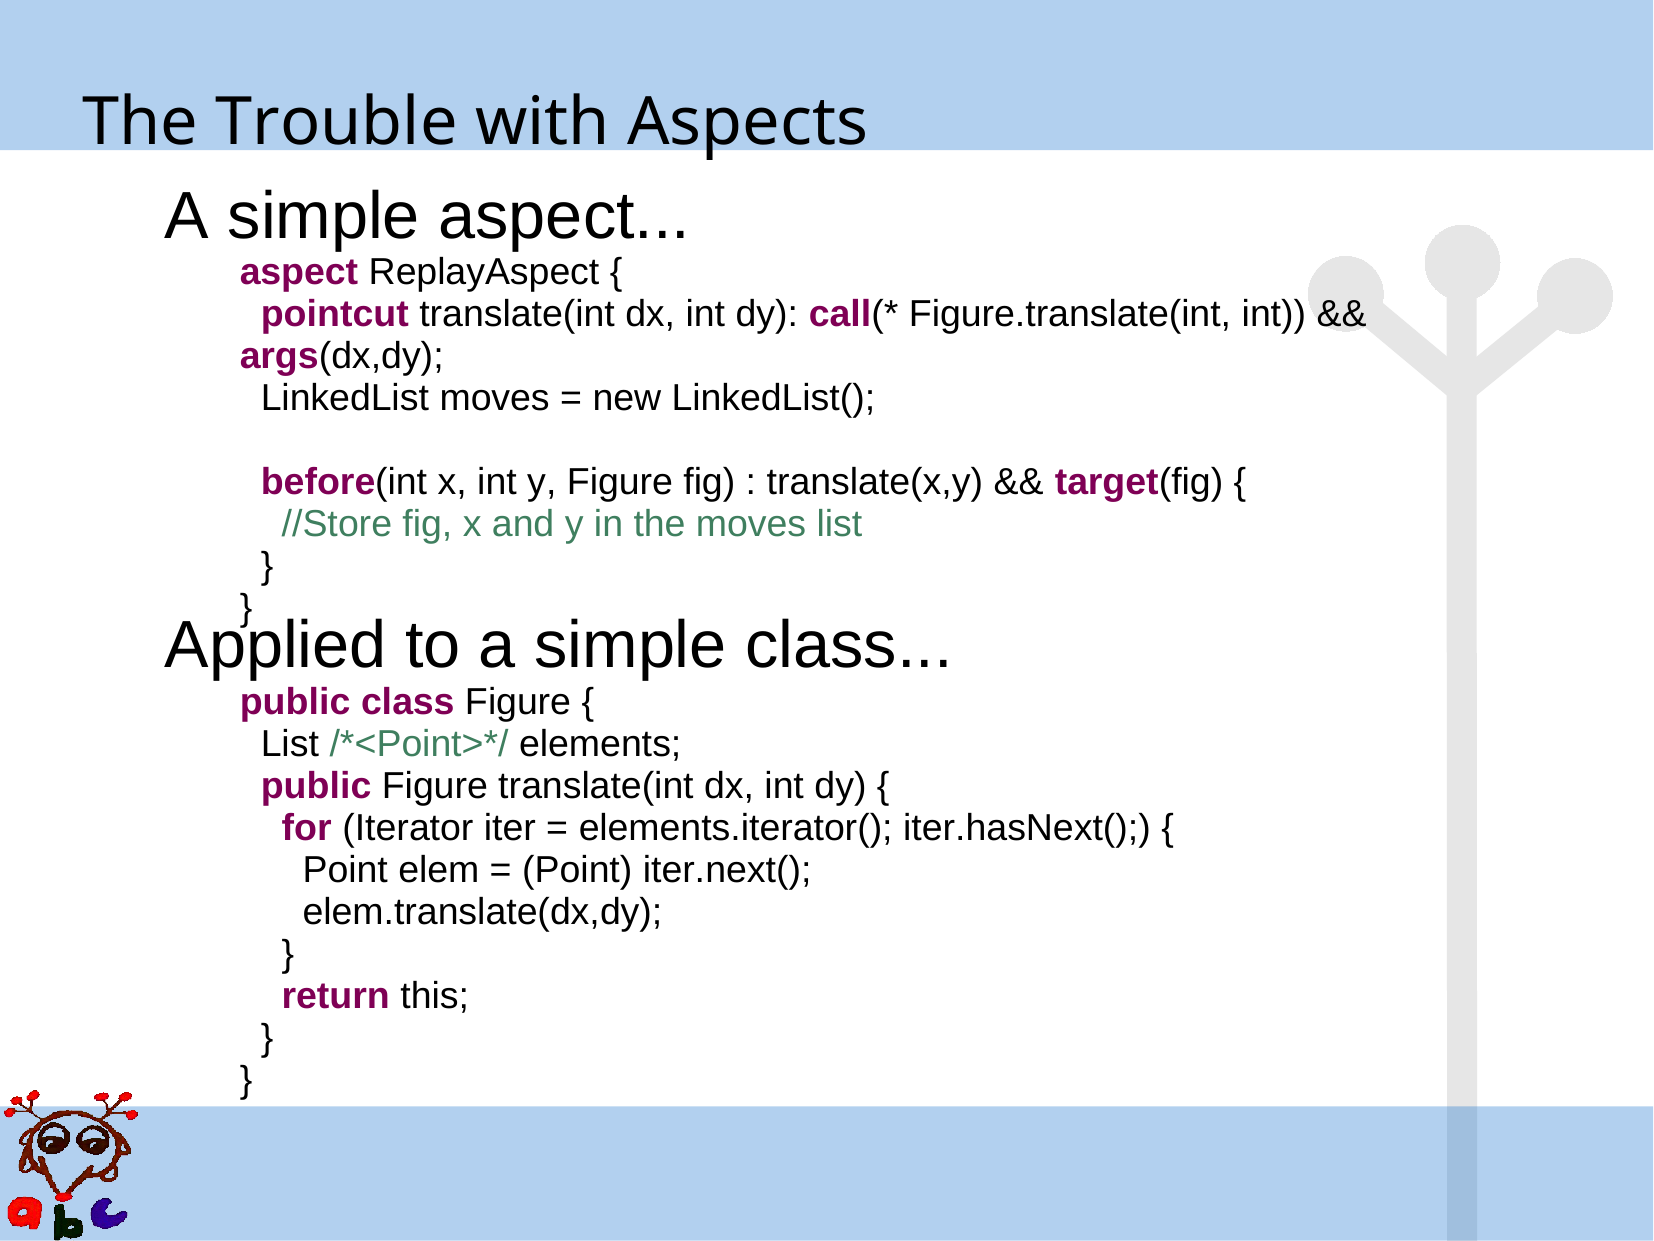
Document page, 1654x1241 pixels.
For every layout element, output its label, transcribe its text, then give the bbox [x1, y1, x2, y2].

text_box A simple aspect... [150, 171, 901, 261]
text_box aspect ReplayAspect { pointcut translate(int dx, int dy): call(* Figure.translate(int, int)) && args(dx,dy); LinkedList moves = new LinkedList(); before(int x, int y, Figure fig) : translate(x,y) && target(fig) { //Store fig, x and y in the moves list } } [225, 243, 1595, 598]
text_box public class Figure { List /*<Point>*/ elements; public Figure translate(int dx, int dy) { for (Iterator iter = elements.iterator(); iter.hasNext();) { Point elem = (Point) iter.next(); elem.translate(dx,dy); } return this; } } [225, 673, 1426, 1124]
picture [0, 1088, 139, 1241]
text_box Applied to a simple class... [150, 599, 1351, 690]
title The Trouble with Aspects [82, 49, 1576, 188]
